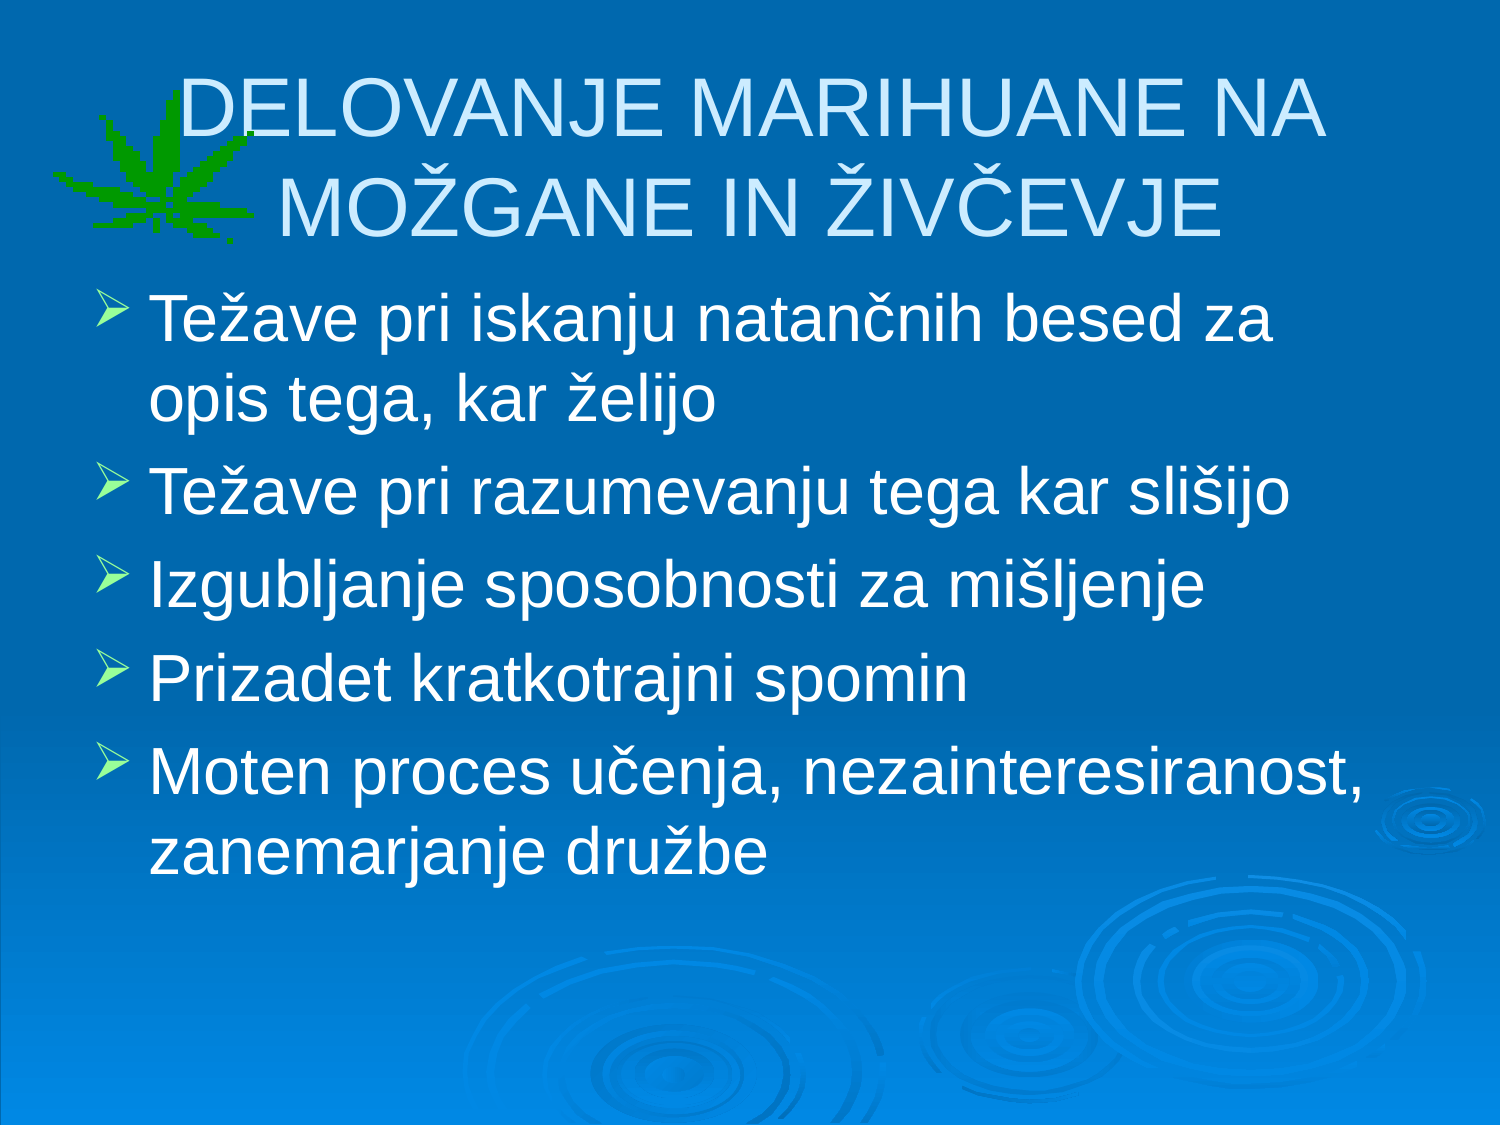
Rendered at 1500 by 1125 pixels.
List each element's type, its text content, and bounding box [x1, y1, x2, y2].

picture [53, 90, 254, 244]
list Težave pri iskanju natančnih besed za opis tega, kar želijo Težave pri razumevanju tega kar slišijo Izgubljanje sposobnosti za mišljenje Prizadet kratkotrajni spomin Moten proces učenja, nezainteresiranost, zanemarjanje družbe [76, 267, 1427, 1010]
title DELOVANJE MARIHUANE NA MOŽGANE IN ŽIVČEVJE [75, 45, 1425, 233]
